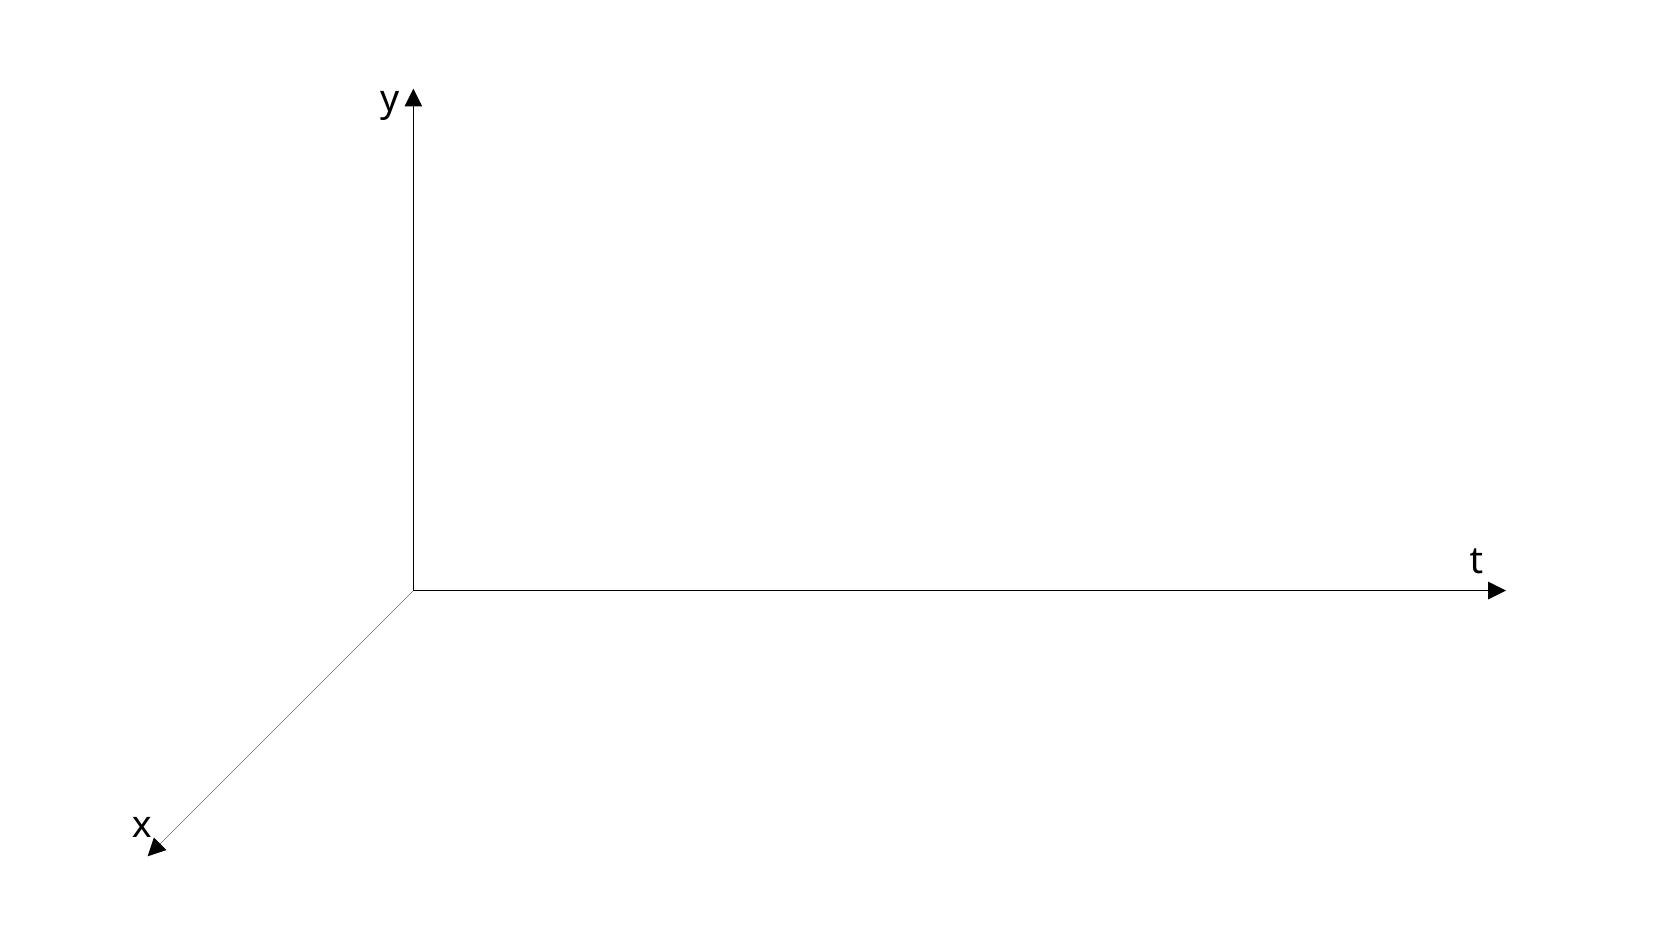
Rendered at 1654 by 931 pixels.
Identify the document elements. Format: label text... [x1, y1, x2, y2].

text_box y [360, 64, 420, 129]
text_box x [112, 791, 172, 855]
text_box t [1446, 527, 1506, 591]
